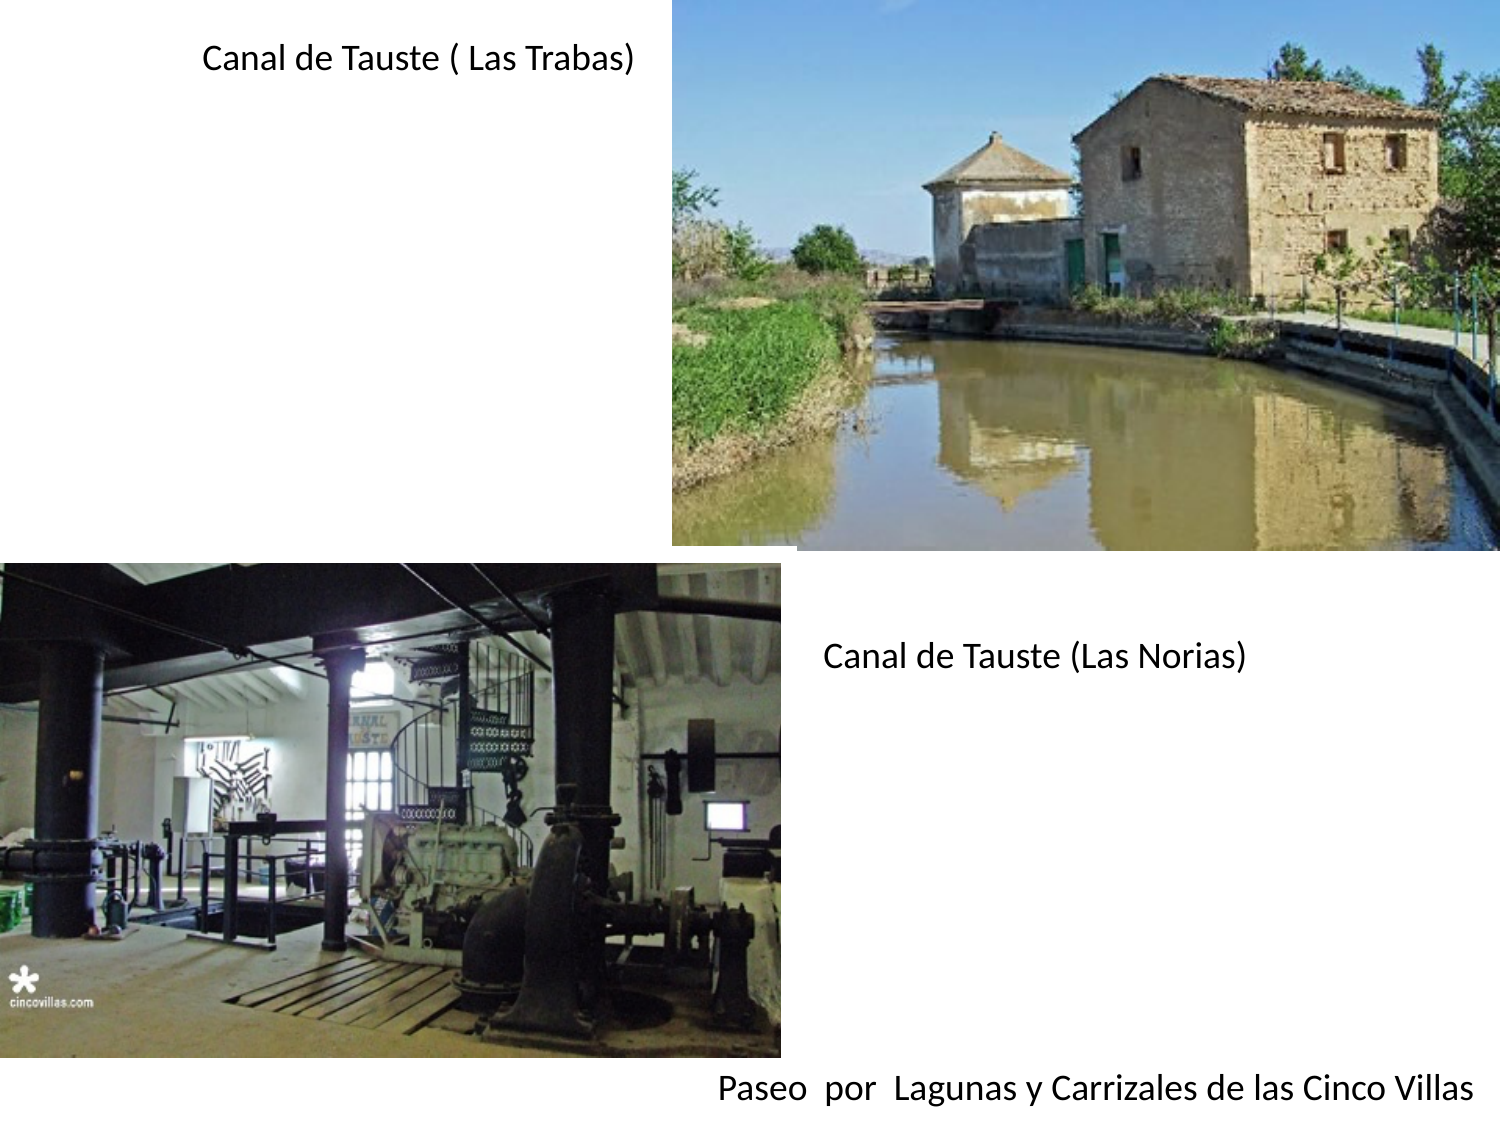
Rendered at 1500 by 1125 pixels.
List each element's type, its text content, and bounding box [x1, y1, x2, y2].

picture [0, 562, 782, 1058]
text_box Paseo por Lagunas y Carrizales de las Cinco Villas [703, 1064, 1500, 1118]
text_box Canal de Tauste ( Las Trabas) [187, 35, 704, 88]
text_box Canal de Tauste (Las Norias) [808, 632, 1301, 686]
picture [671, 0, 1500, 551]
